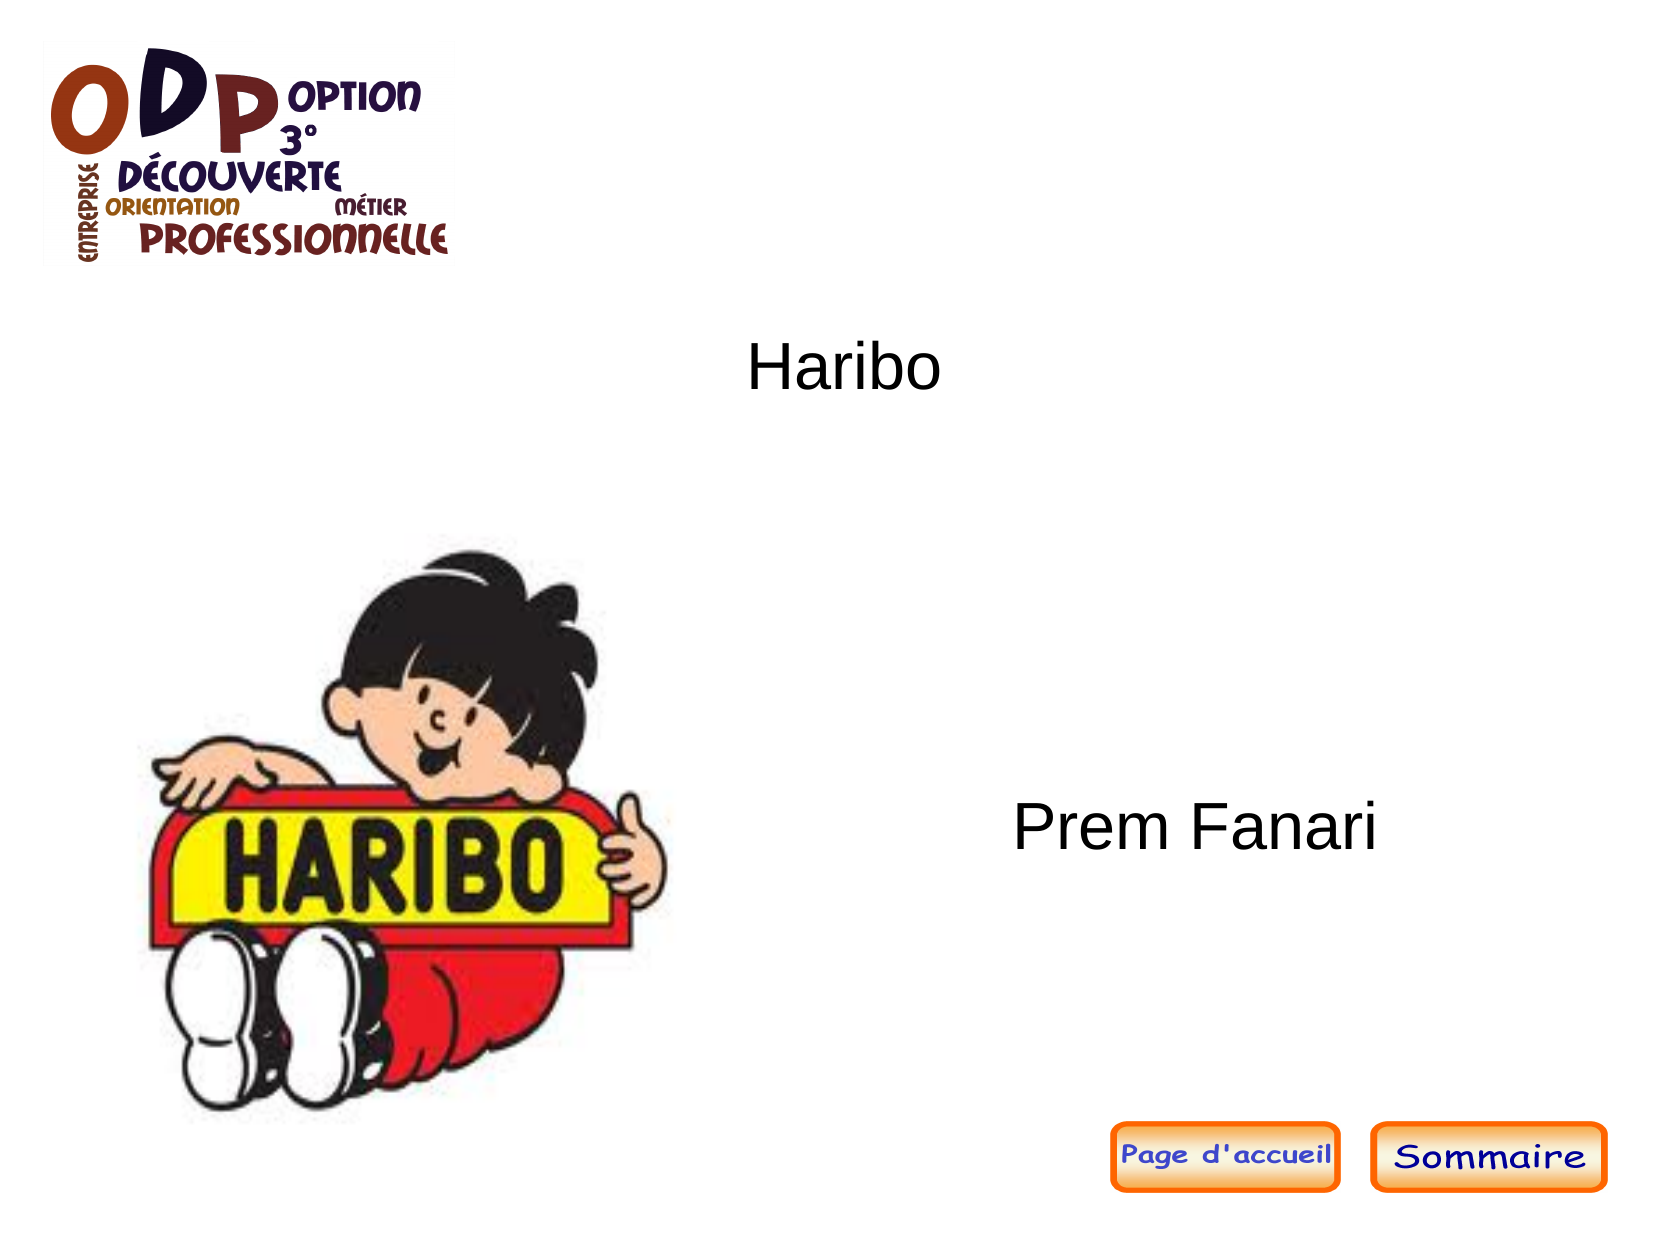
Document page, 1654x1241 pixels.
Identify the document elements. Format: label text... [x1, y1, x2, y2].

subtitle Haribo [94, 259, 1595, 473]
picture [94, 484, 721, 1205]
picture [1370, 1121, 1608, 1193]
picture [43, 41, 455, 266]
picture [1110, 1121, 1341, 1193]
text_box Prem Fanari [814, 531, 1595, 1121]
